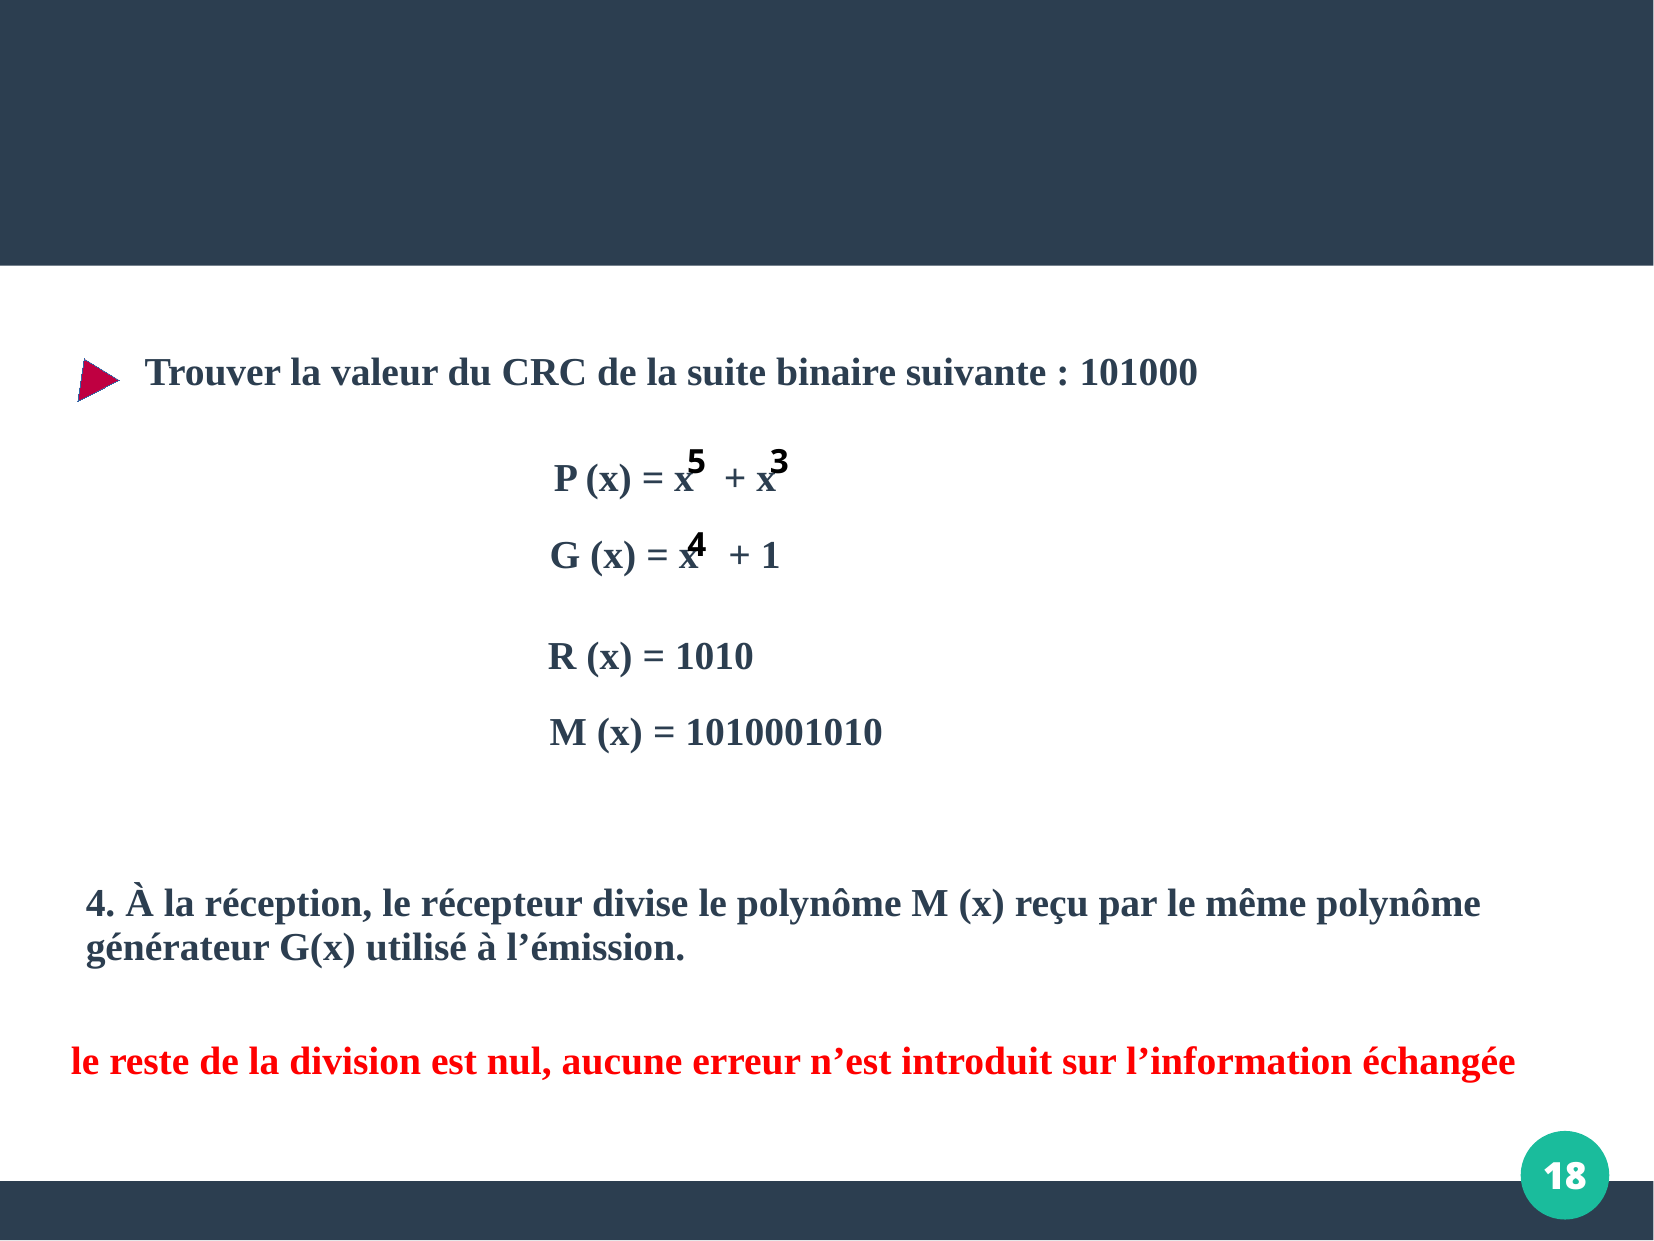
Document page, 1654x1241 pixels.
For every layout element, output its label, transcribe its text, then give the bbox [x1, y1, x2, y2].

text_box 3 [755, 431, 804, 490]
text_box 5 [672, 431, 721, 490]
text_box P (x) = x + x [528, 449, 792, 508]
text_box R (x) = 1010 [523, 626, 892, 729]
text_box 4 [672, 513, 721, 573]
text_box M (x) = 1010001010 [534, 703, 904, 806]
text_box Trouver la valeur du CRC de la suite binaire suivante : 101000 [129, 342, 1571, 489]
text_box le reste de la division est nul, aucune erreur n’est introduit sur l’information échangée [70, 1039, 1571, 1084]
text_box [77, 358, 120, 402]
text_box 4. À la réception, le récepteur divise le polynôme M (x) reçu par le même polynôme générateur G(x) utilisé à l’émission. [85, 880, 1583, 969]
text_box G (x) = x + 1 [534, 526, 798, 585]
